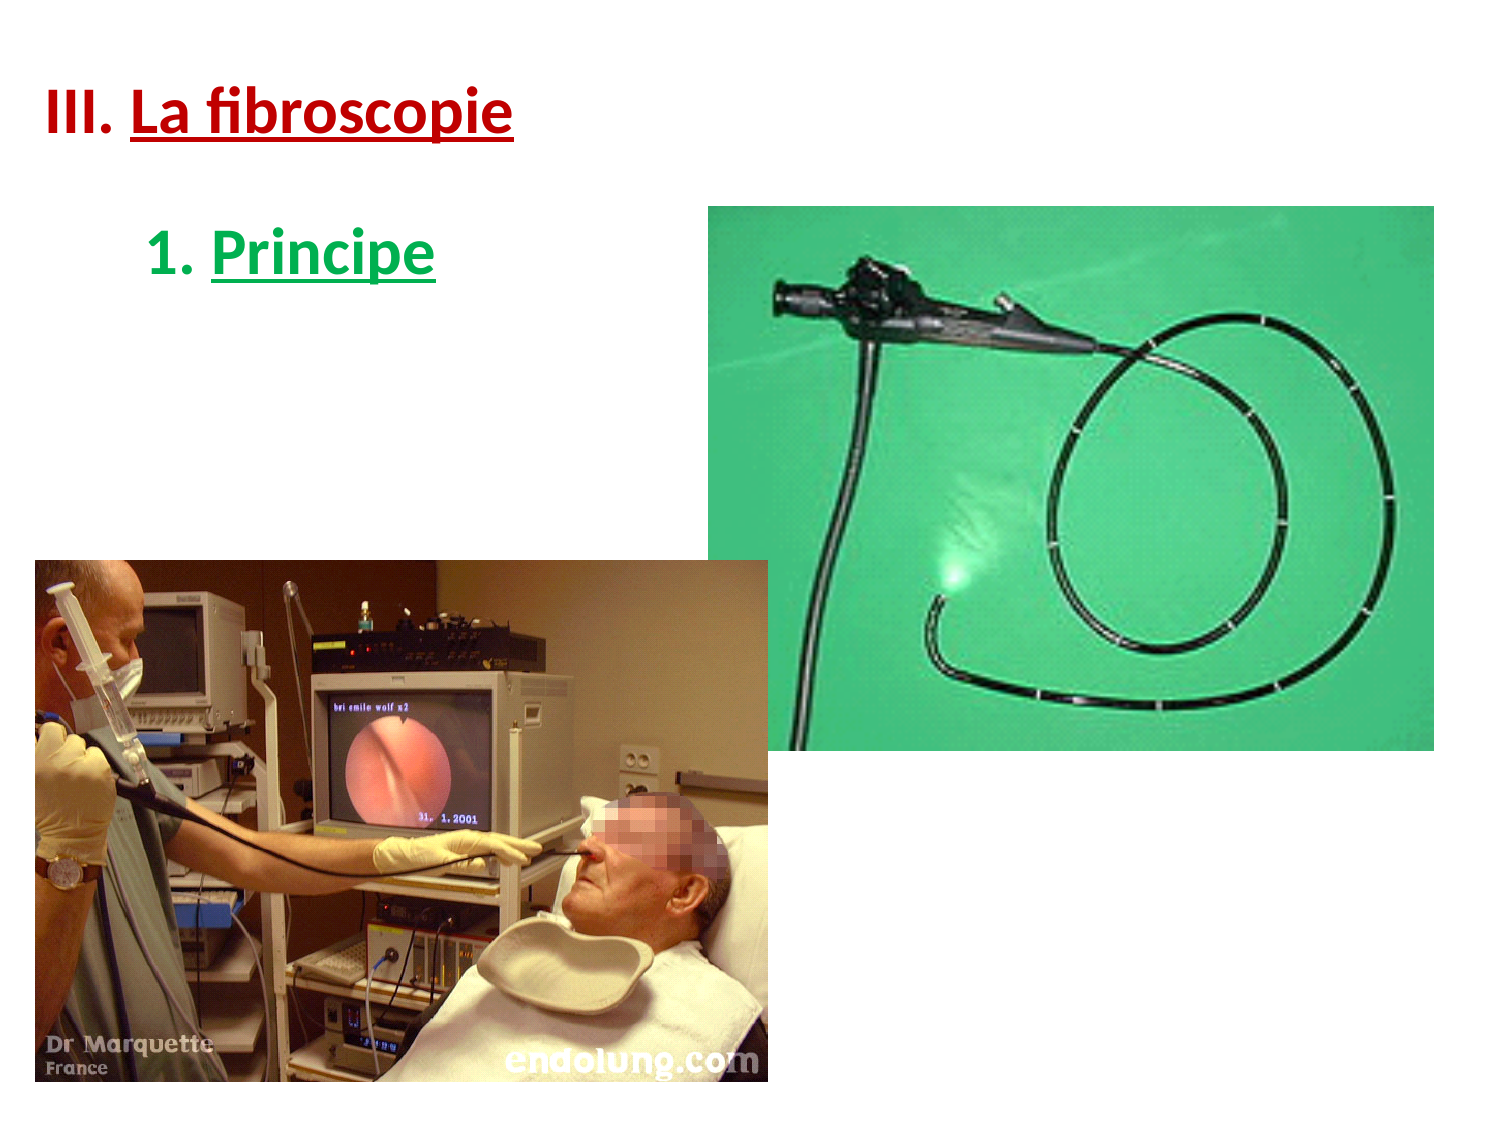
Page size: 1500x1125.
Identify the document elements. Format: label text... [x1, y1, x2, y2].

text_box III. La fibroscopie [29, 59, 987, 155]
text_box 1. Principe [129, 200, 473, 296]
picture [35, 206, 1434, 1082]
